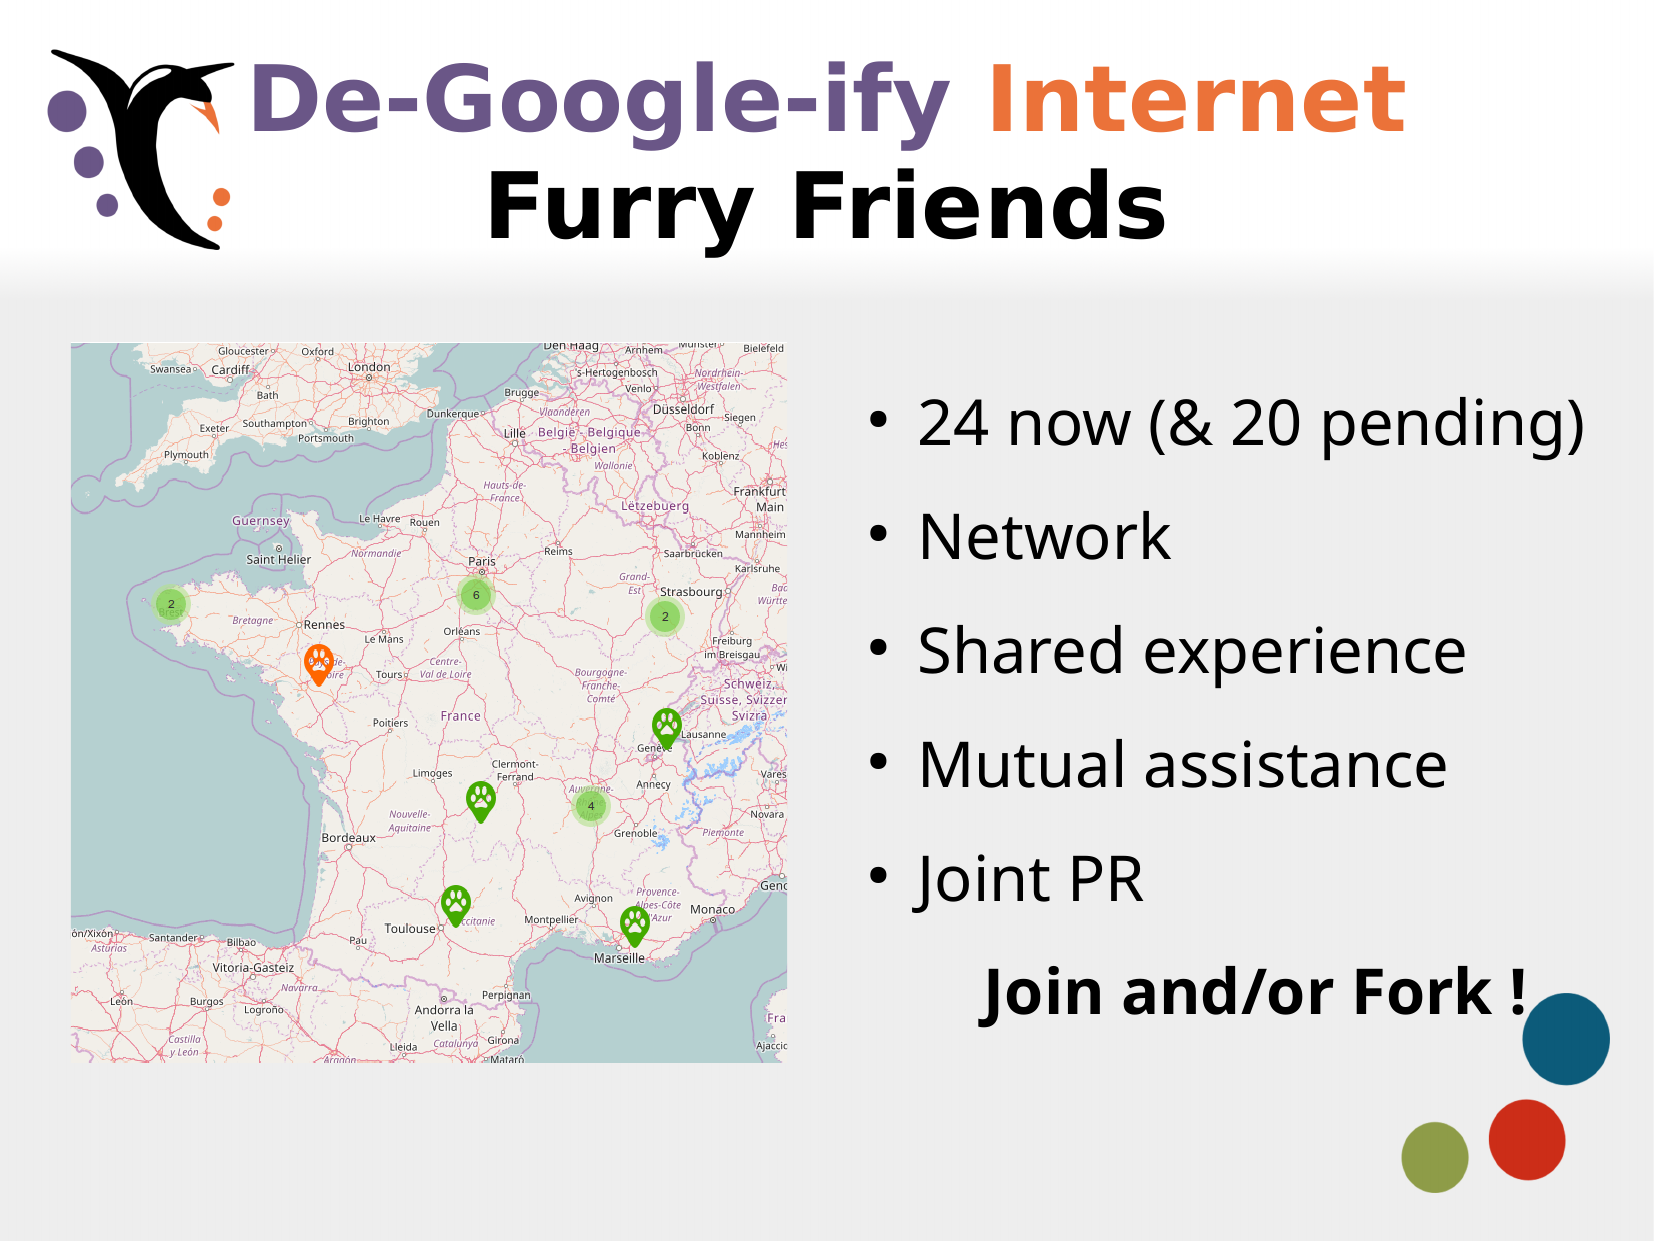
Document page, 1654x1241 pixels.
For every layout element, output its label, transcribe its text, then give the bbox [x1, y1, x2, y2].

list 24 now (& 20 pending) Network Shared experience Mutual assistance Joint PR Join and/or Fork ! [850, 377, 1595, 1063]
picture [0, 0, 1654, 1241]
title De-Google-ify Internet Furry Friends [82, 45, 1571, 261]
